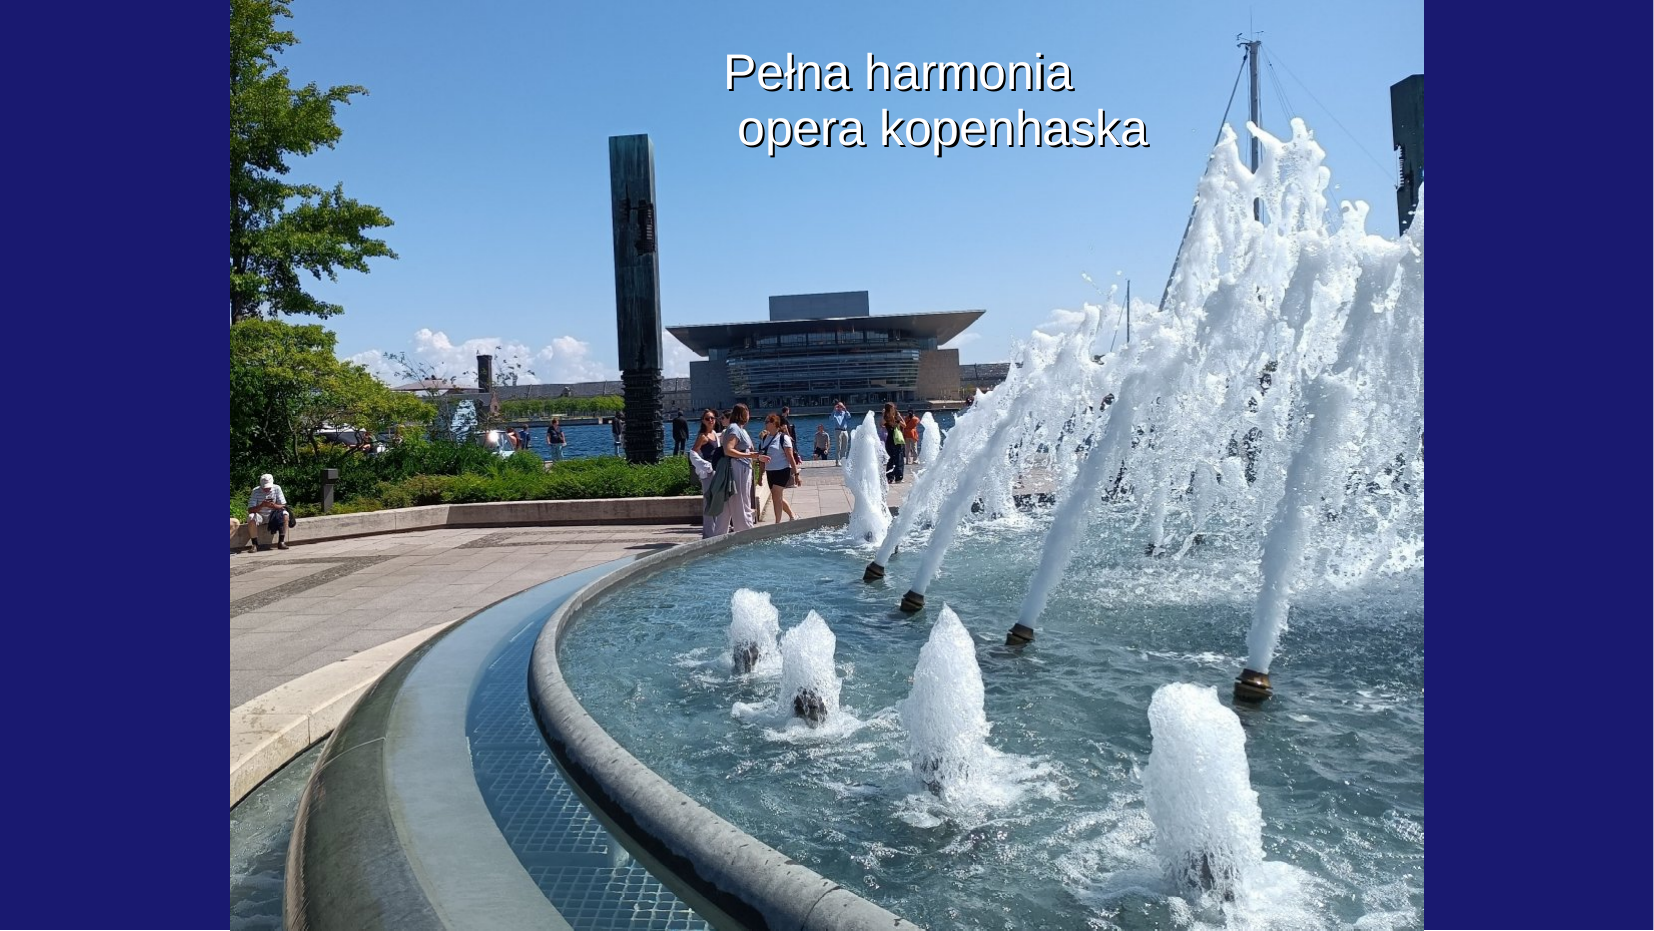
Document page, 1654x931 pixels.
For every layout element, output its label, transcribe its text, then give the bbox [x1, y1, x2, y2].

text_box Pełna harmonia opera kopenhaska [708, 37, 1165, 164]
picture [230, 0, 1424, 931]
